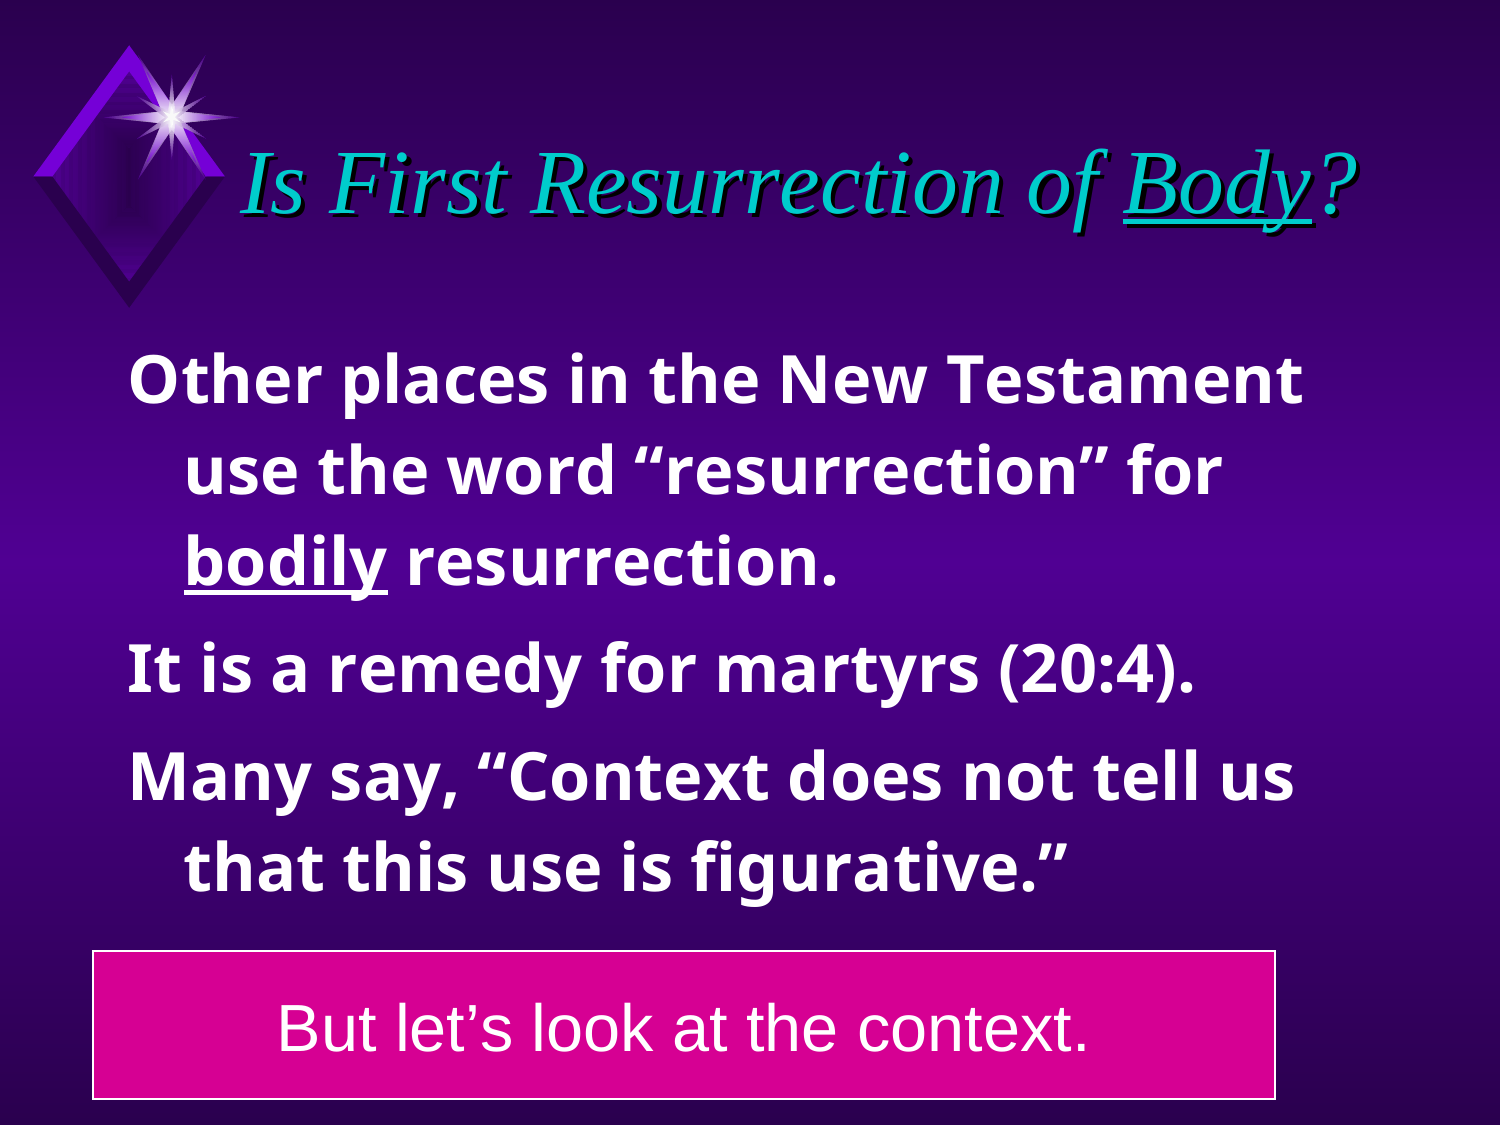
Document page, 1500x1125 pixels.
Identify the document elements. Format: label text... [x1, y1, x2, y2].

text_box But let’s look at the context. [93, 950, 1276, 1099]
list Other places in the New Testament use the word “resurrection” for bodily resurrection. It is a remedy for martyrs (20:4). Many say, “Context does not tell us that this use is figurative.” [112, 324, 1388, 1001]
title Is First Resurrection of Body? [224, 78, 1388, 288]
